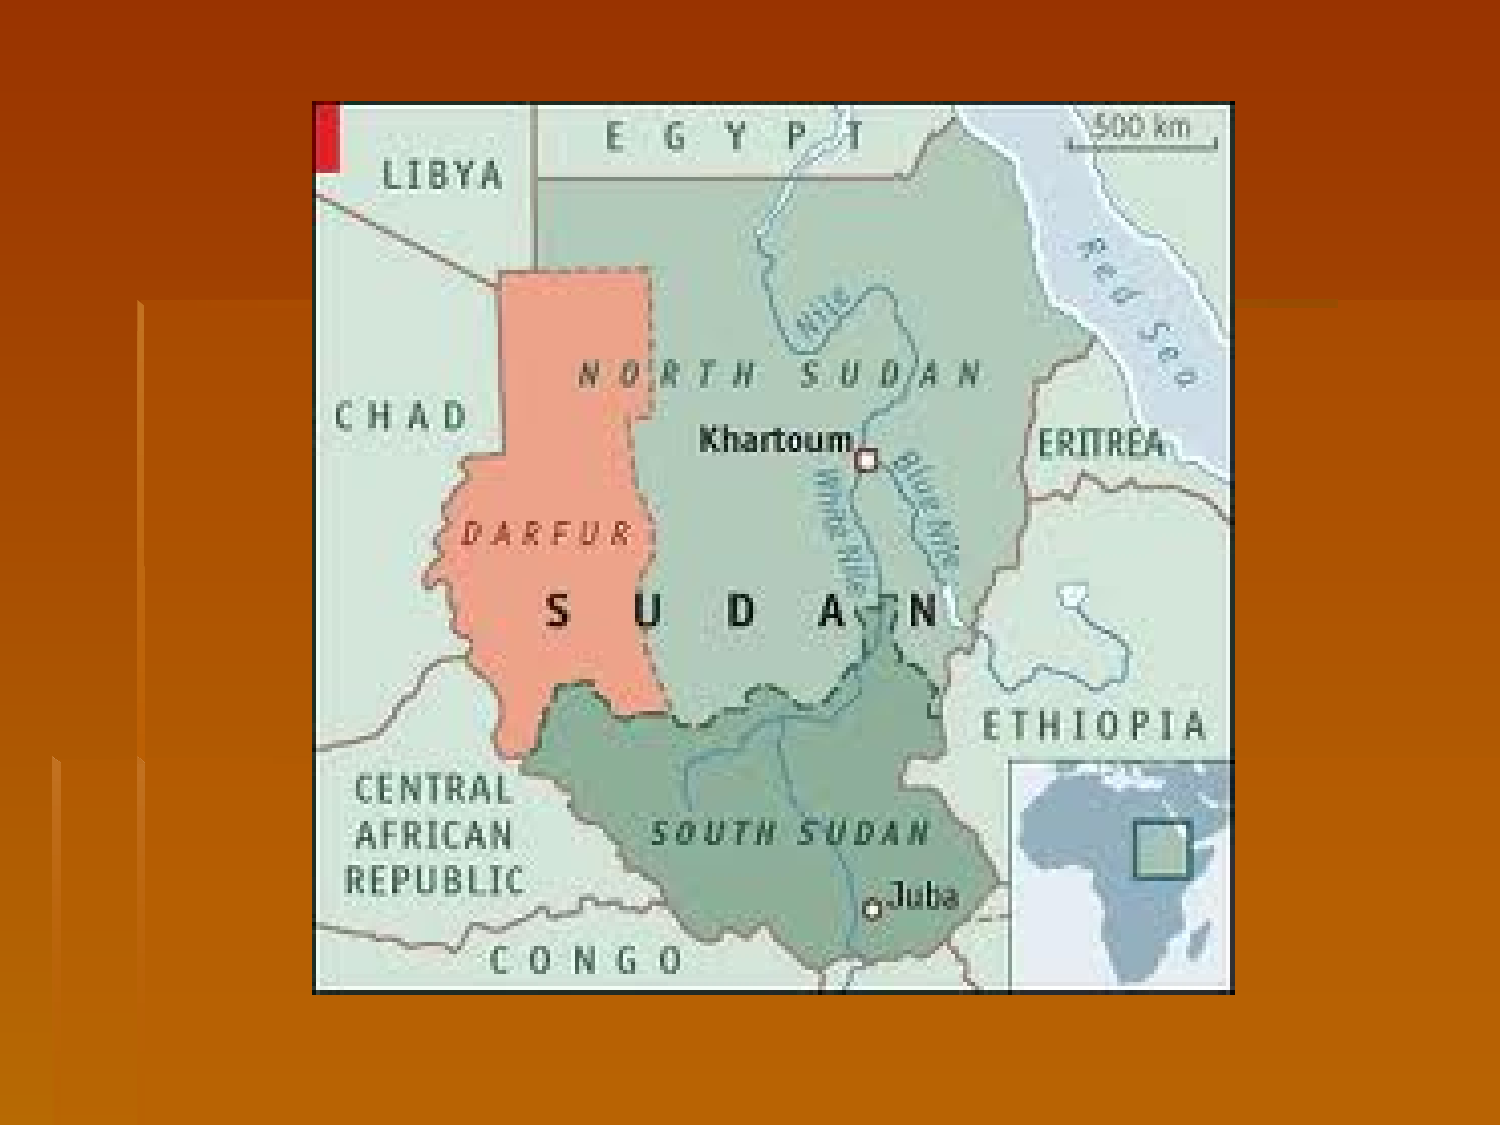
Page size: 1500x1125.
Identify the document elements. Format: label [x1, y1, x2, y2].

picture [312, 101, 1235, 995]
